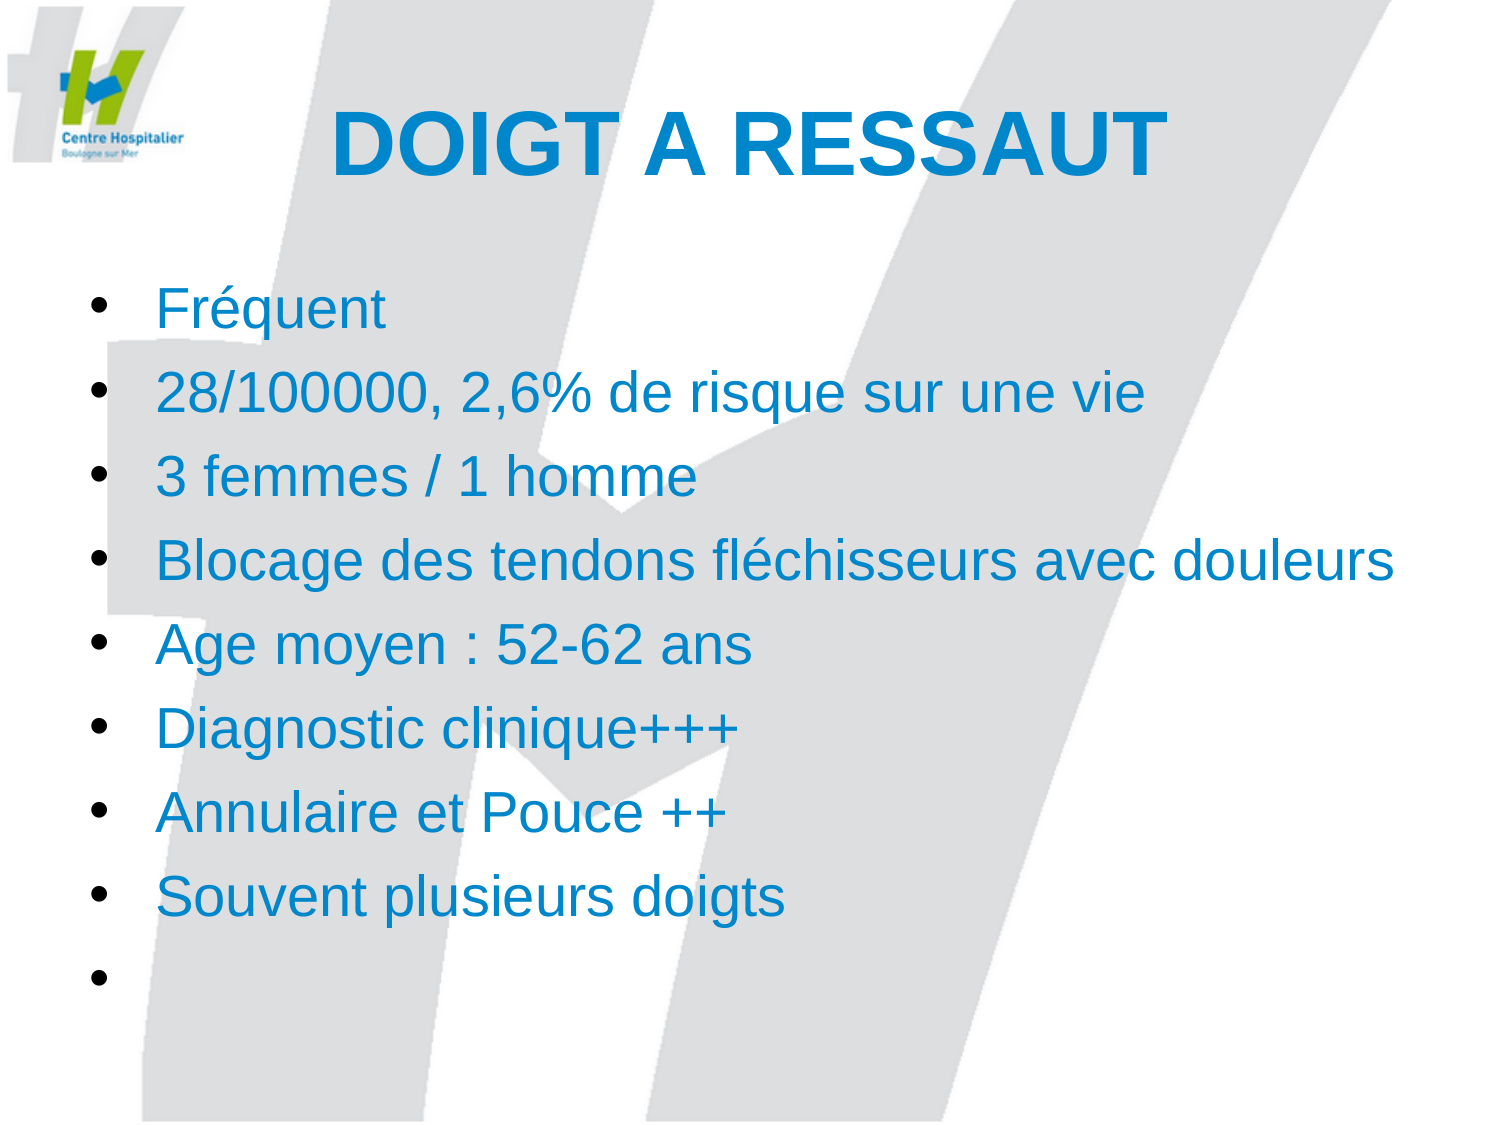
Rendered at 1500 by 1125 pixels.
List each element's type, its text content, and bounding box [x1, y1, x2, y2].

list Fréquent 28/100000, 2,6% de risque sur une vie 3 femmes / 1 homme Blocage des tendons fléchisseurs avec douleurs Age moyen : 52-62 ans Diagnostic clinique+++ Annulaire et Pouce ++ Souvent plusieurs doigts [75, 262, 1425, 1005]
title DOIGT A RESSAUT [75, 21, 1425, 257]
